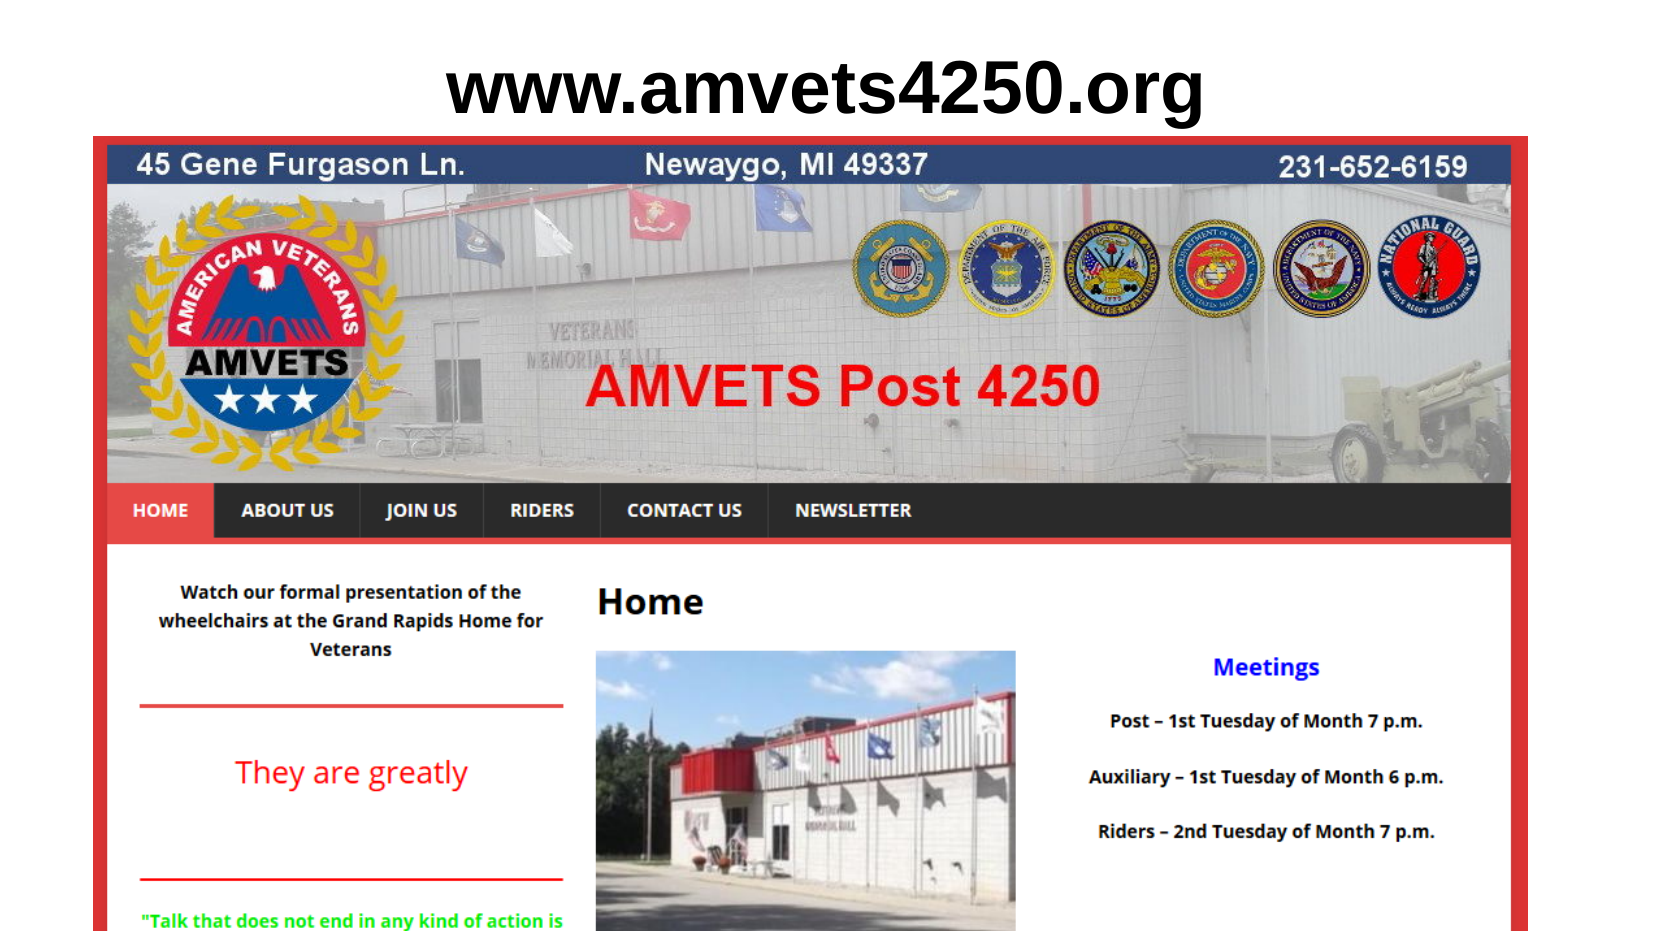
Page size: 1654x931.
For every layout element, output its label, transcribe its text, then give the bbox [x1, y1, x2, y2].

text_box www.amvets4250.org [114, 38, 1539, 137]
picture [93, 136, 1528, 931]
